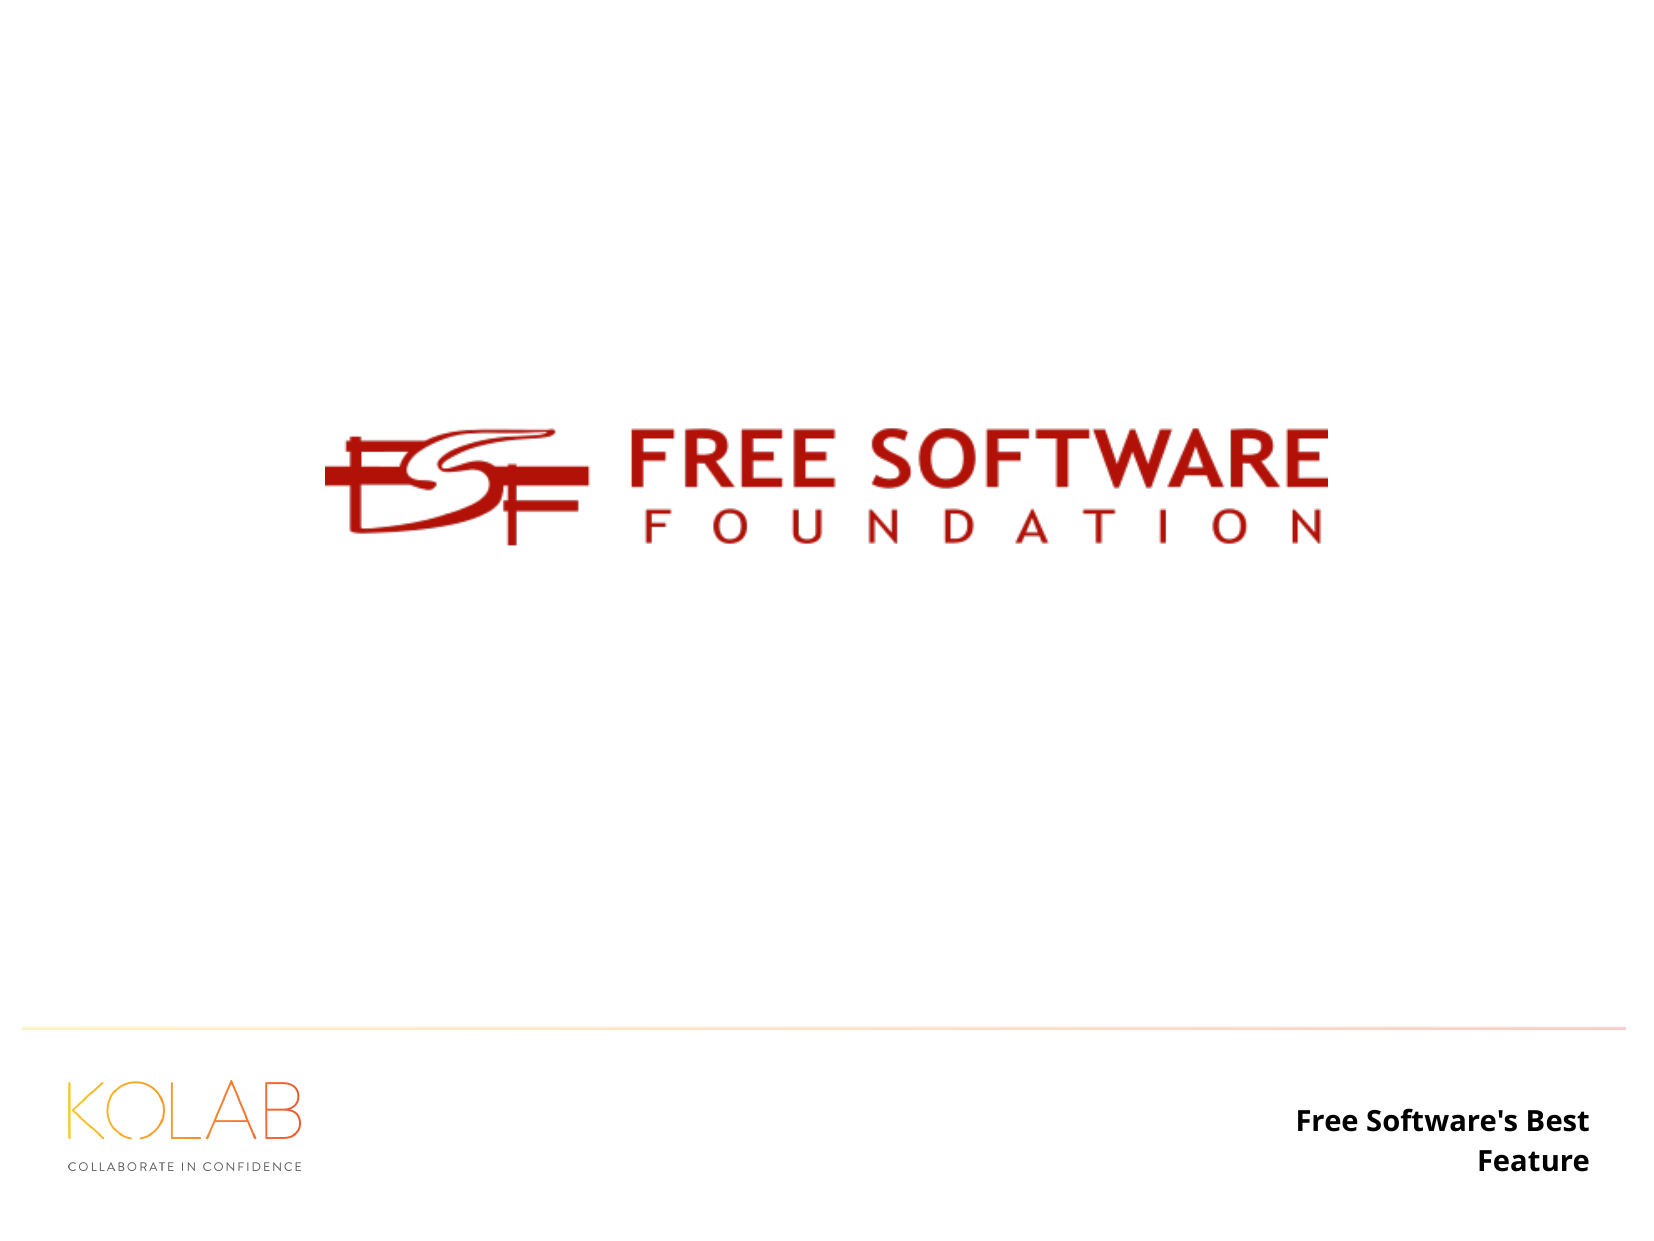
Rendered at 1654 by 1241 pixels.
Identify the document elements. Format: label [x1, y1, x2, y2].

picture [22, 1023, 1626, 1030]
picture [325, 312, 1328, 664]
picture [68, 1080, 301, 1171]
